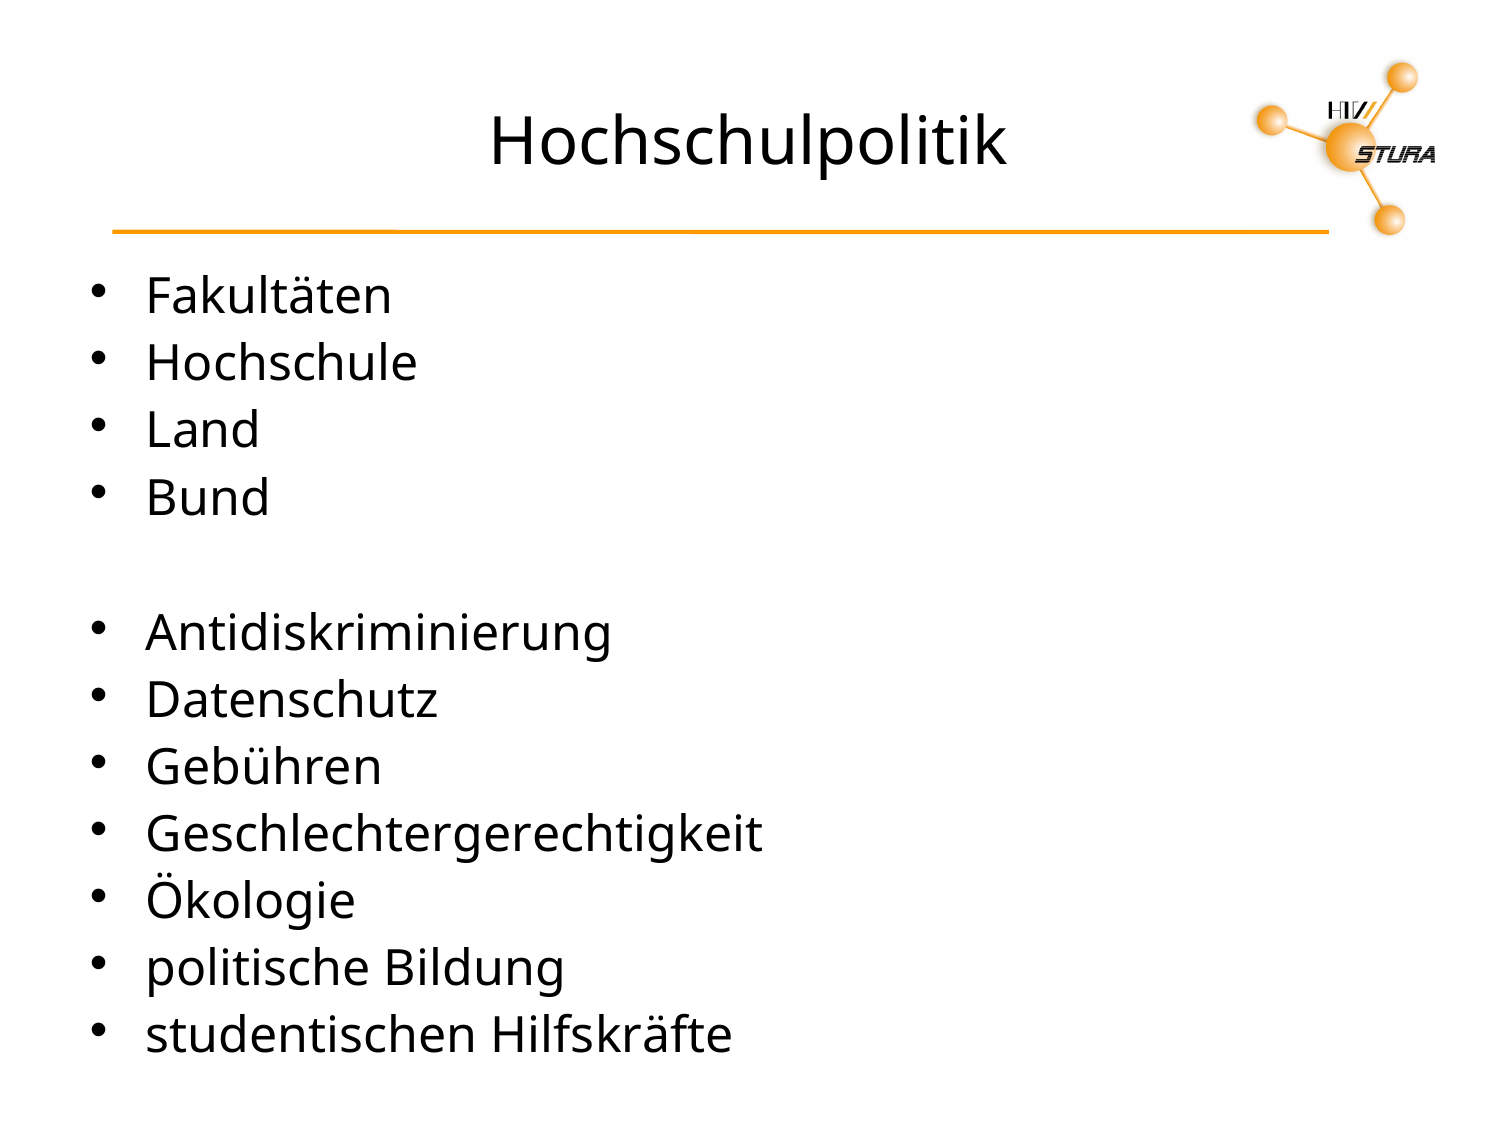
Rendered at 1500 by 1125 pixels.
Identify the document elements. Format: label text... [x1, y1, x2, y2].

list Fakultäten Hochschule Land Bund Antidiskriminierung Datenschutz Gebühren Geschlechtergerechtigkeit Ökologie politische Bildung studentischen Hilfskräfte [75, 262, 1426, 1093]
picture [1246, 54, 1435, 242]
title Hochschulpolitik [74, 45, 1424, 233]
